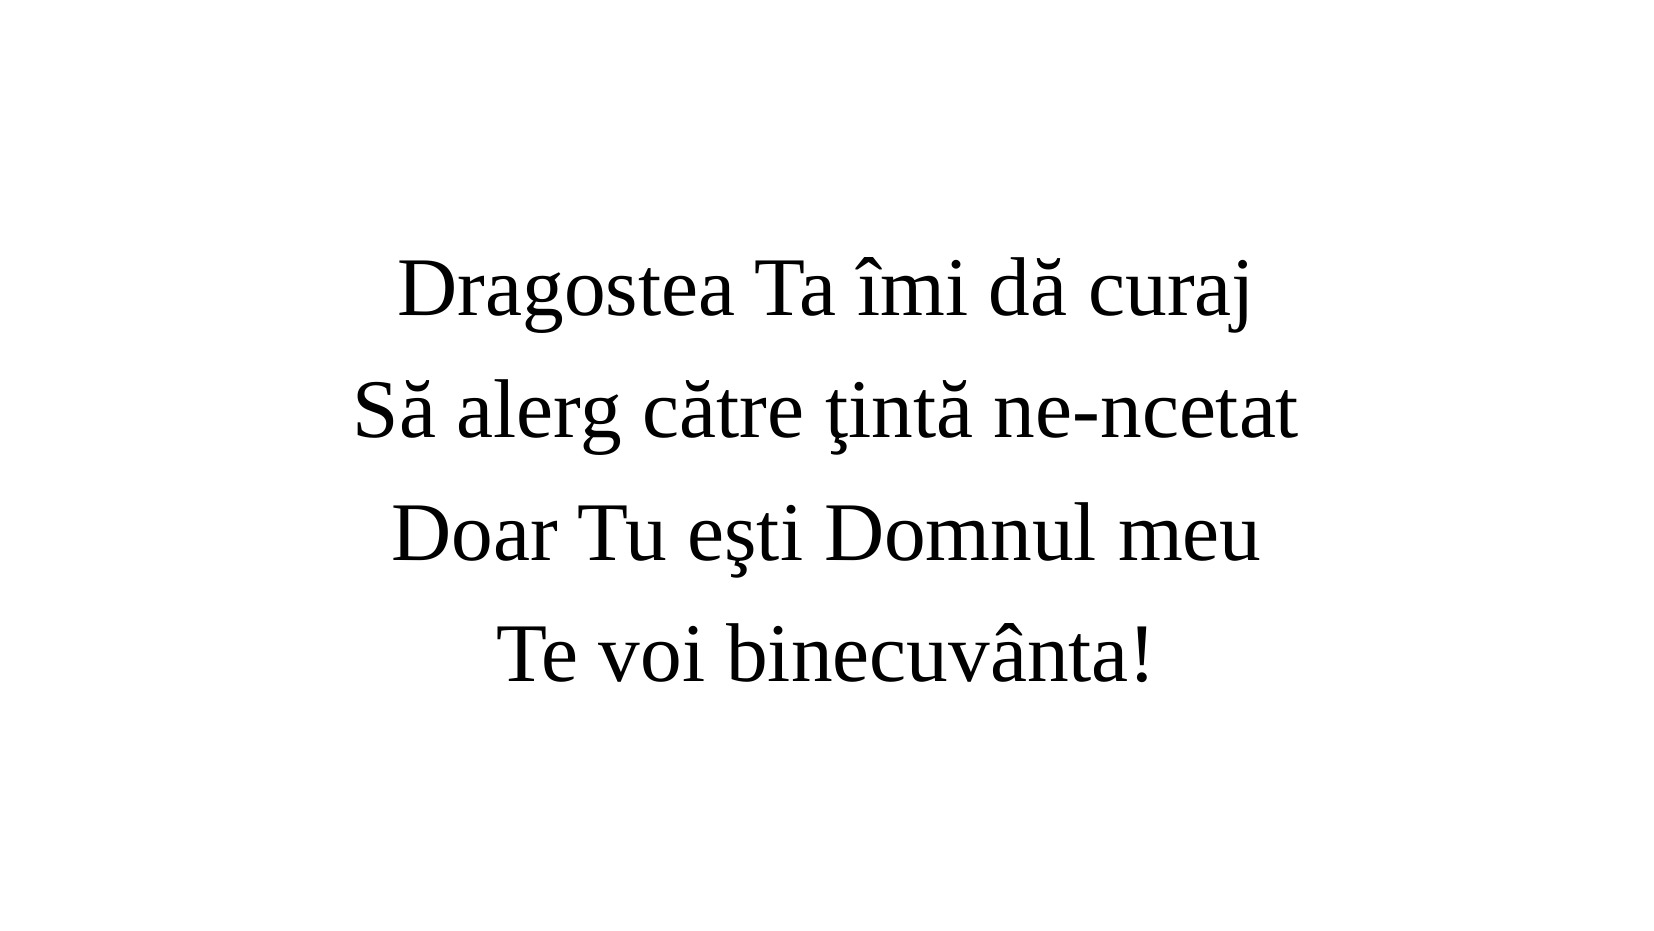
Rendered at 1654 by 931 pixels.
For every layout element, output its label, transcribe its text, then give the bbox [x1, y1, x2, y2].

subtitle Dragostea Ta îmi dă curaj Să alerg către ţintă ne-ncetat Doar Tu eşti Domnul meu Te voi binecuvânta! [23, 228, 1631, 703]
